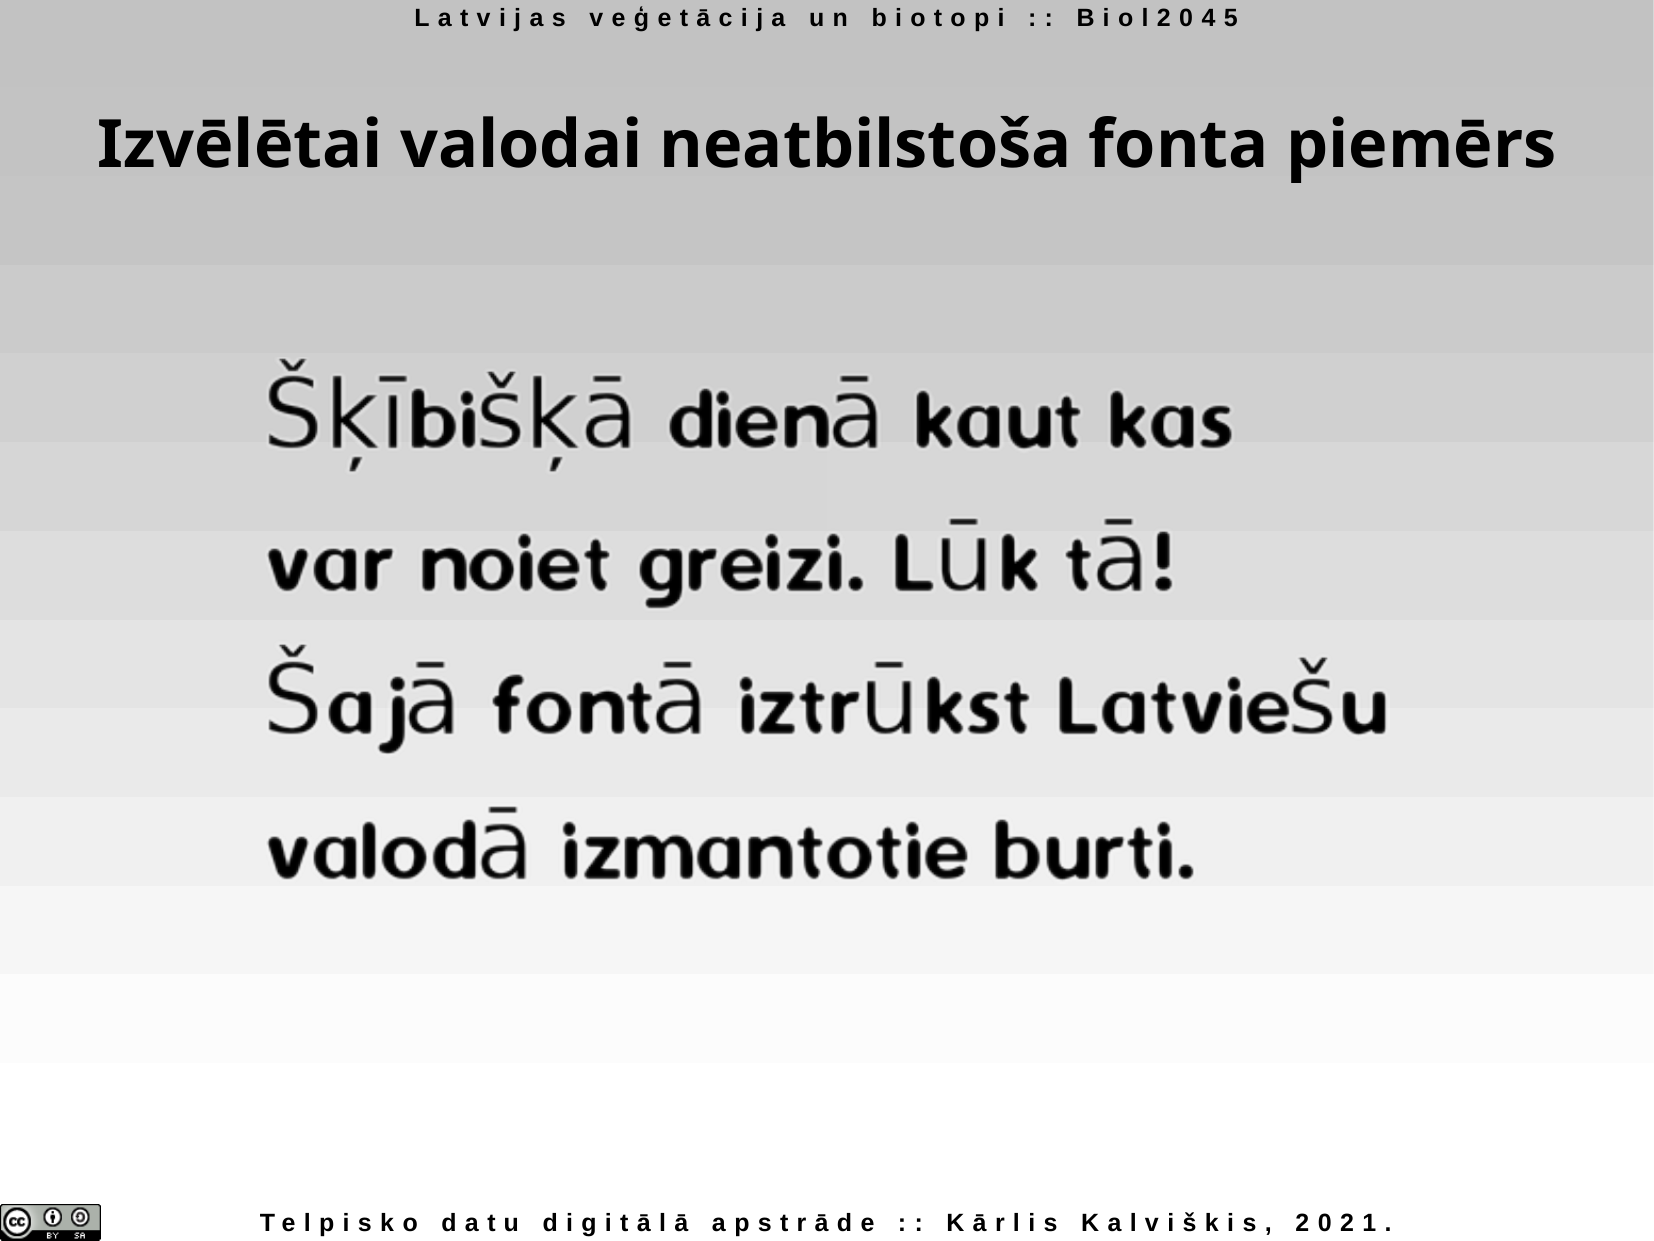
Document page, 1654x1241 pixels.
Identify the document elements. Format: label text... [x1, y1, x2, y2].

title Izvēlētai valodai neatbilstoša fonta piemērs [59, 37, 1596, 246]
picture [0, 0, 1654, 1241]
